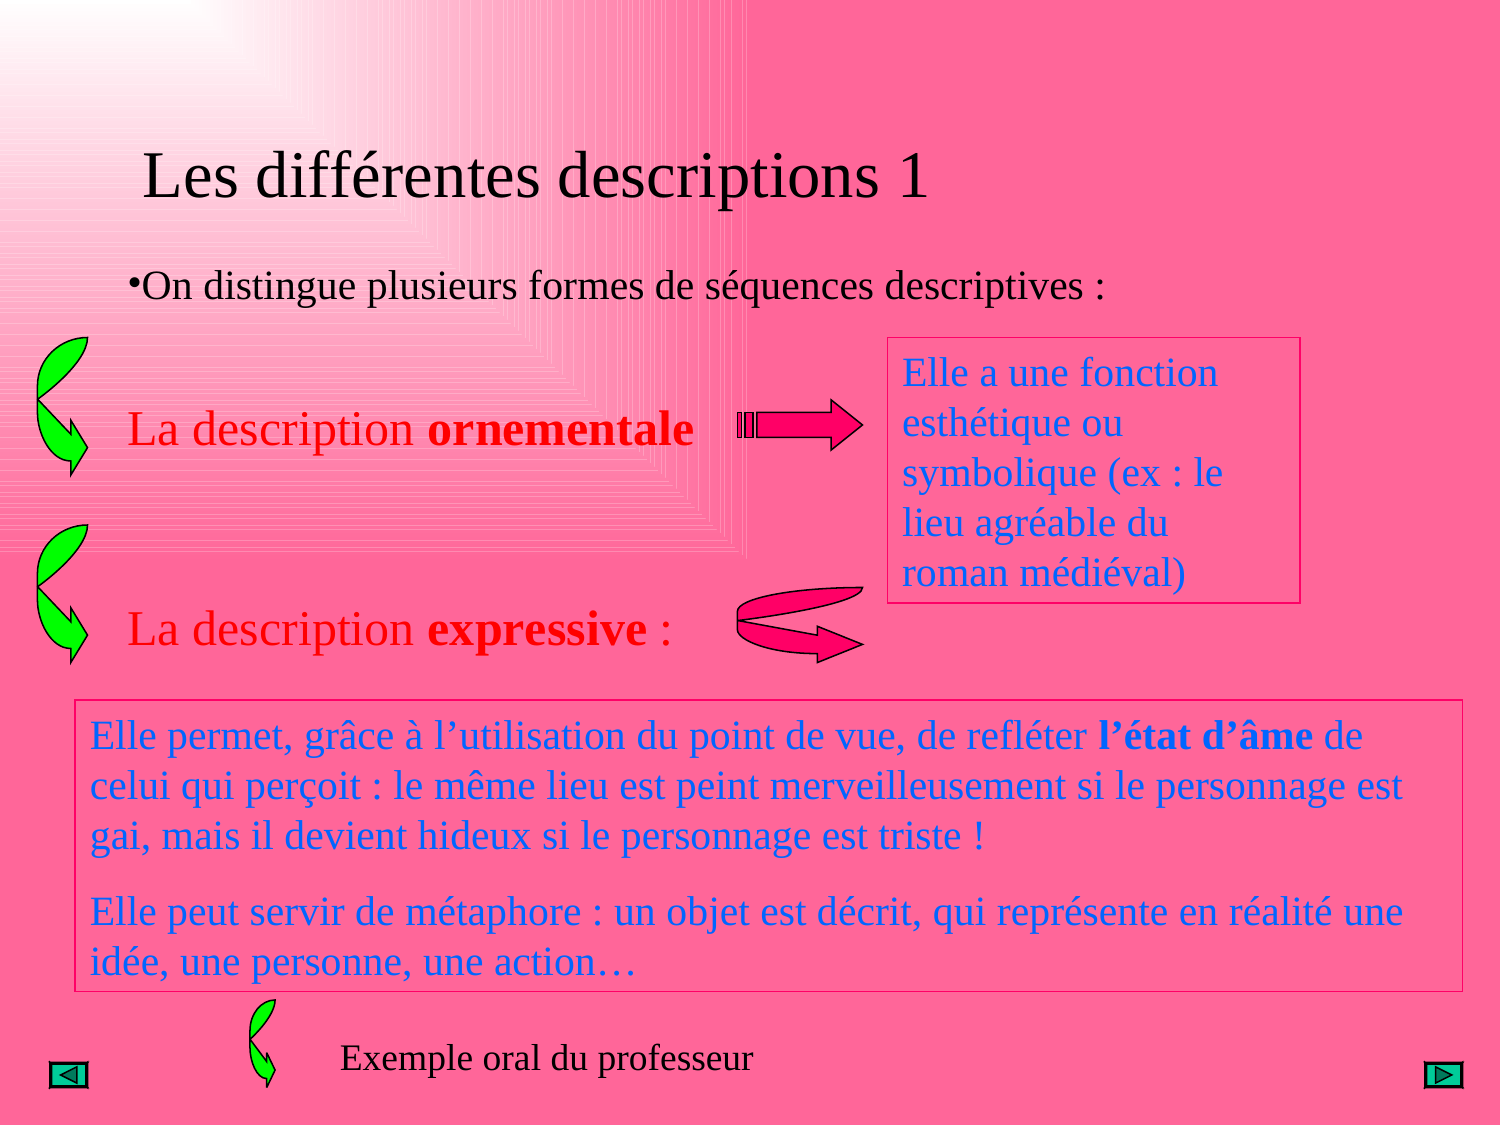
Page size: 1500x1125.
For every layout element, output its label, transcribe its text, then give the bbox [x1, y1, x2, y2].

text_box Elle permet, grâce à l’utilisation du point de vue, de refléter l’état d’âme de celui qui perçoit : le même lieu est peint merveilleusement si le personnage est gai, mais il devient hideux si le personnage est triste ! Elle peut servir de métaphore : un objet est décrit, qui représente en réalité une idée, une personne, une action… [74, 699, 1463, 992]
text_box Elle a une fonction esthétique ou symbolique (ex : le lieu agréable du roman médiéval) [887, 337, 1300, 604]
text_box Exemple oral du professeur [324, 1024, 788, 1086]
text_box La description ornementale [112, 387, 713, 463]
text_box [756, 399, 863, 451]
text_box La description expressive : [112, 587, 713, 663]
text_box [745, 412, 753, 437]
text_box [1426, 1062, 1463, 1088]
title Les différentes descriptions 1 [112, 99, 963, 249]
text_box [37, 337, 88, 476]
text_box [249, 999, 276, 1088]
text_box [737, 412, 741, 437]
text_box On distingue plusieurs formes de séquences descriptives : [112, 249, 1351, 316]
text_box [51, 1062, 88, 1088]
text_box [37, 525, 88, 663]
text_box [737, 587, 863, 663]
